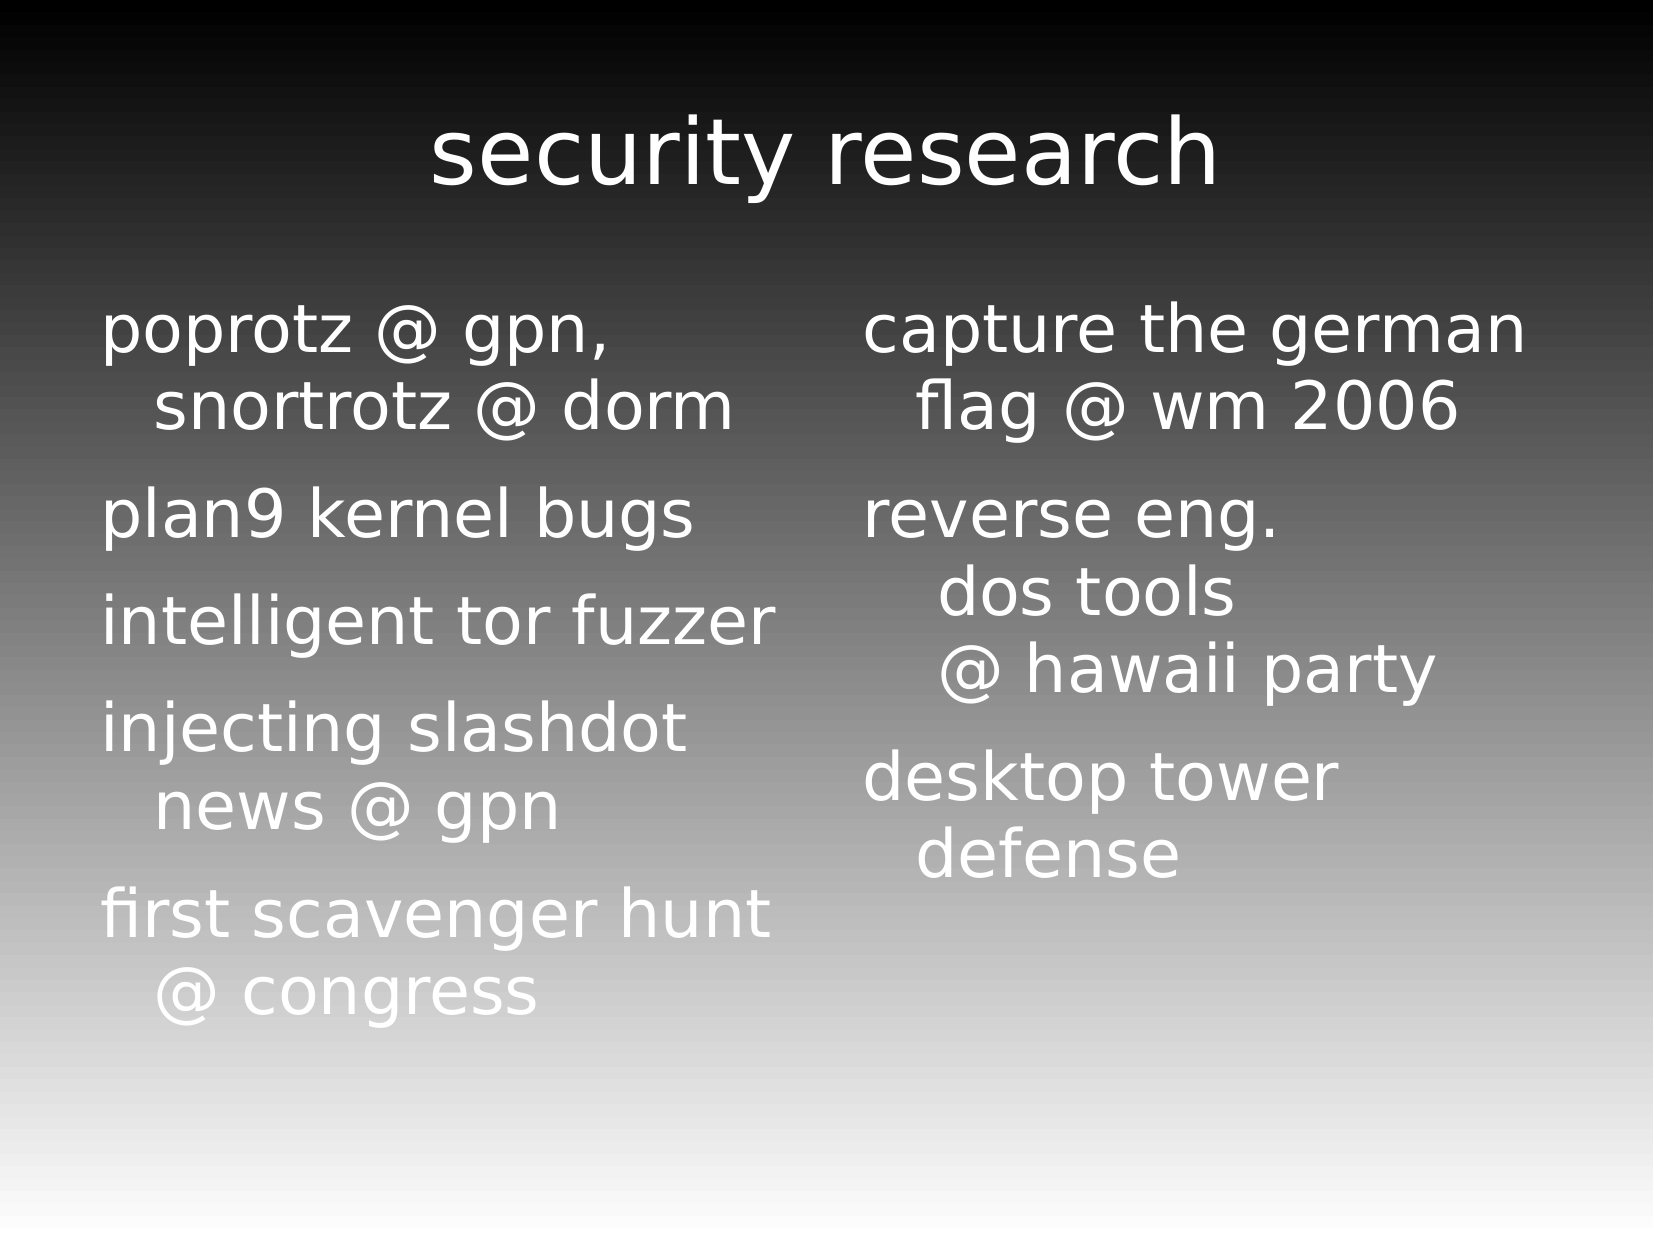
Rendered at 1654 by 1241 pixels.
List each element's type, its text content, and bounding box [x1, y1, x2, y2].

title security research [82, 49, 1571, 257]
list poprotz @ gpn, snortrotz @ dorm plan9 kernel bugs intelligent tor fuzzer injecting slashdot news @ gpn first scavenger hunt @ congress [82, 290, 809, 1216]
list capture the german flag @ wm 2006 reverse eng. dos tools @ hawaii party desktop tower defense [844, 290, 1571, 1095]
